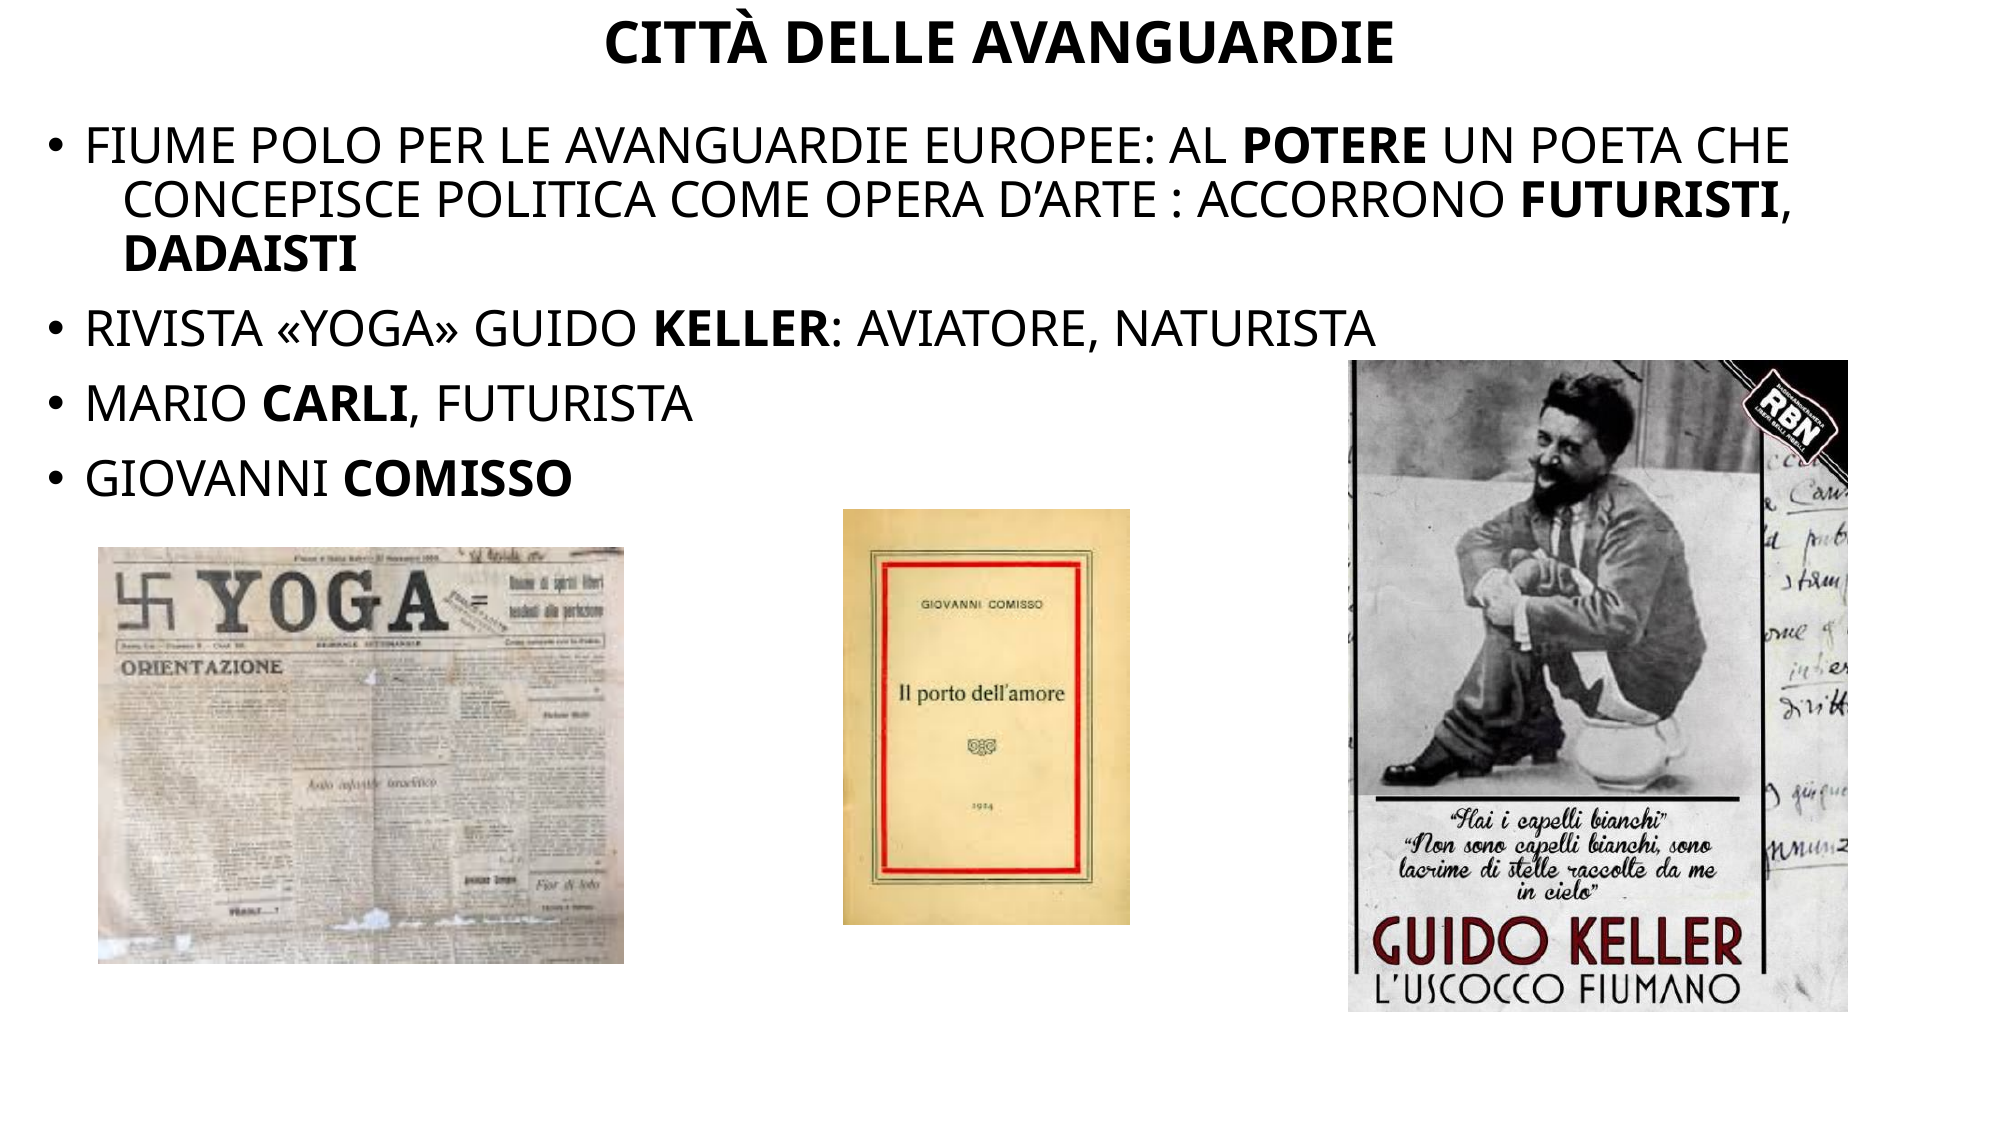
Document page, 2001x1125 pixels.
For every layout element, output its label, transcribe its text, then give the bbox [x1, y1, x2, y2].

list FIUME POLO PER LE AVANGUARDIE EUROPEE: AL POTERE UN POETA CHE CONCEPISCE POLITICA COME OPERA D’ARTE : ACCORRONO FUTURISTI, DADAISTI RIVISTA «YOGA» GUIDO KELLER: AVIATORE, NATURISTA MARIO CARLI, FUTURISTA GIOVANNI COMISSO [32, 113, 2000, 1069]
picture [98, 547, 624, 964]
picture [1348, 360, 1848, 1012]
picture [843, 509, 1130, 926]
title CITTÀ DELLE AVANGUARDIE [137, 0, 1863, 89]
